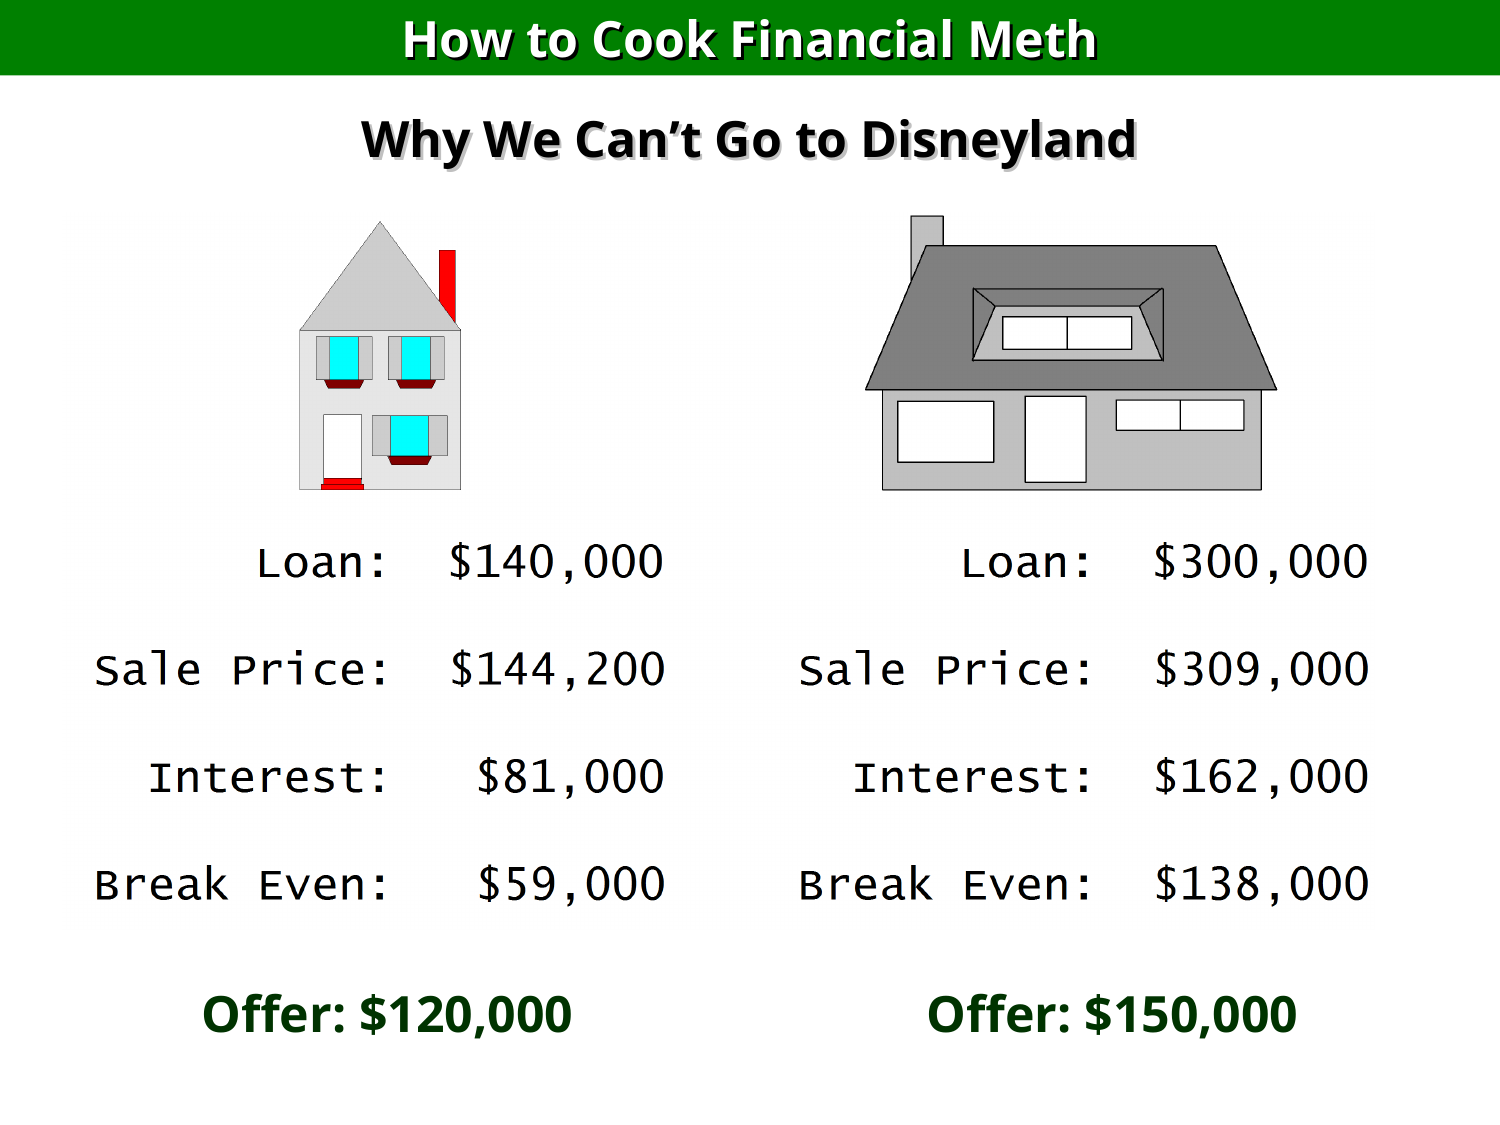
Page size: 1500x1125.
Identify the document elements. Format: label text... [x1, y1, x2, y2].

picture [62, 212, 1375, 930]
title Why We Can’t Go to Disneyland [112, 99, 1388, 176]
text_box How to Cook Financial Meth [0, 0, 1500, 76]
text_box Offer: $150,000 [787, 974, 1438, 1051]
text_box Offer: $120,000 [62, 974, 713, 1051]
